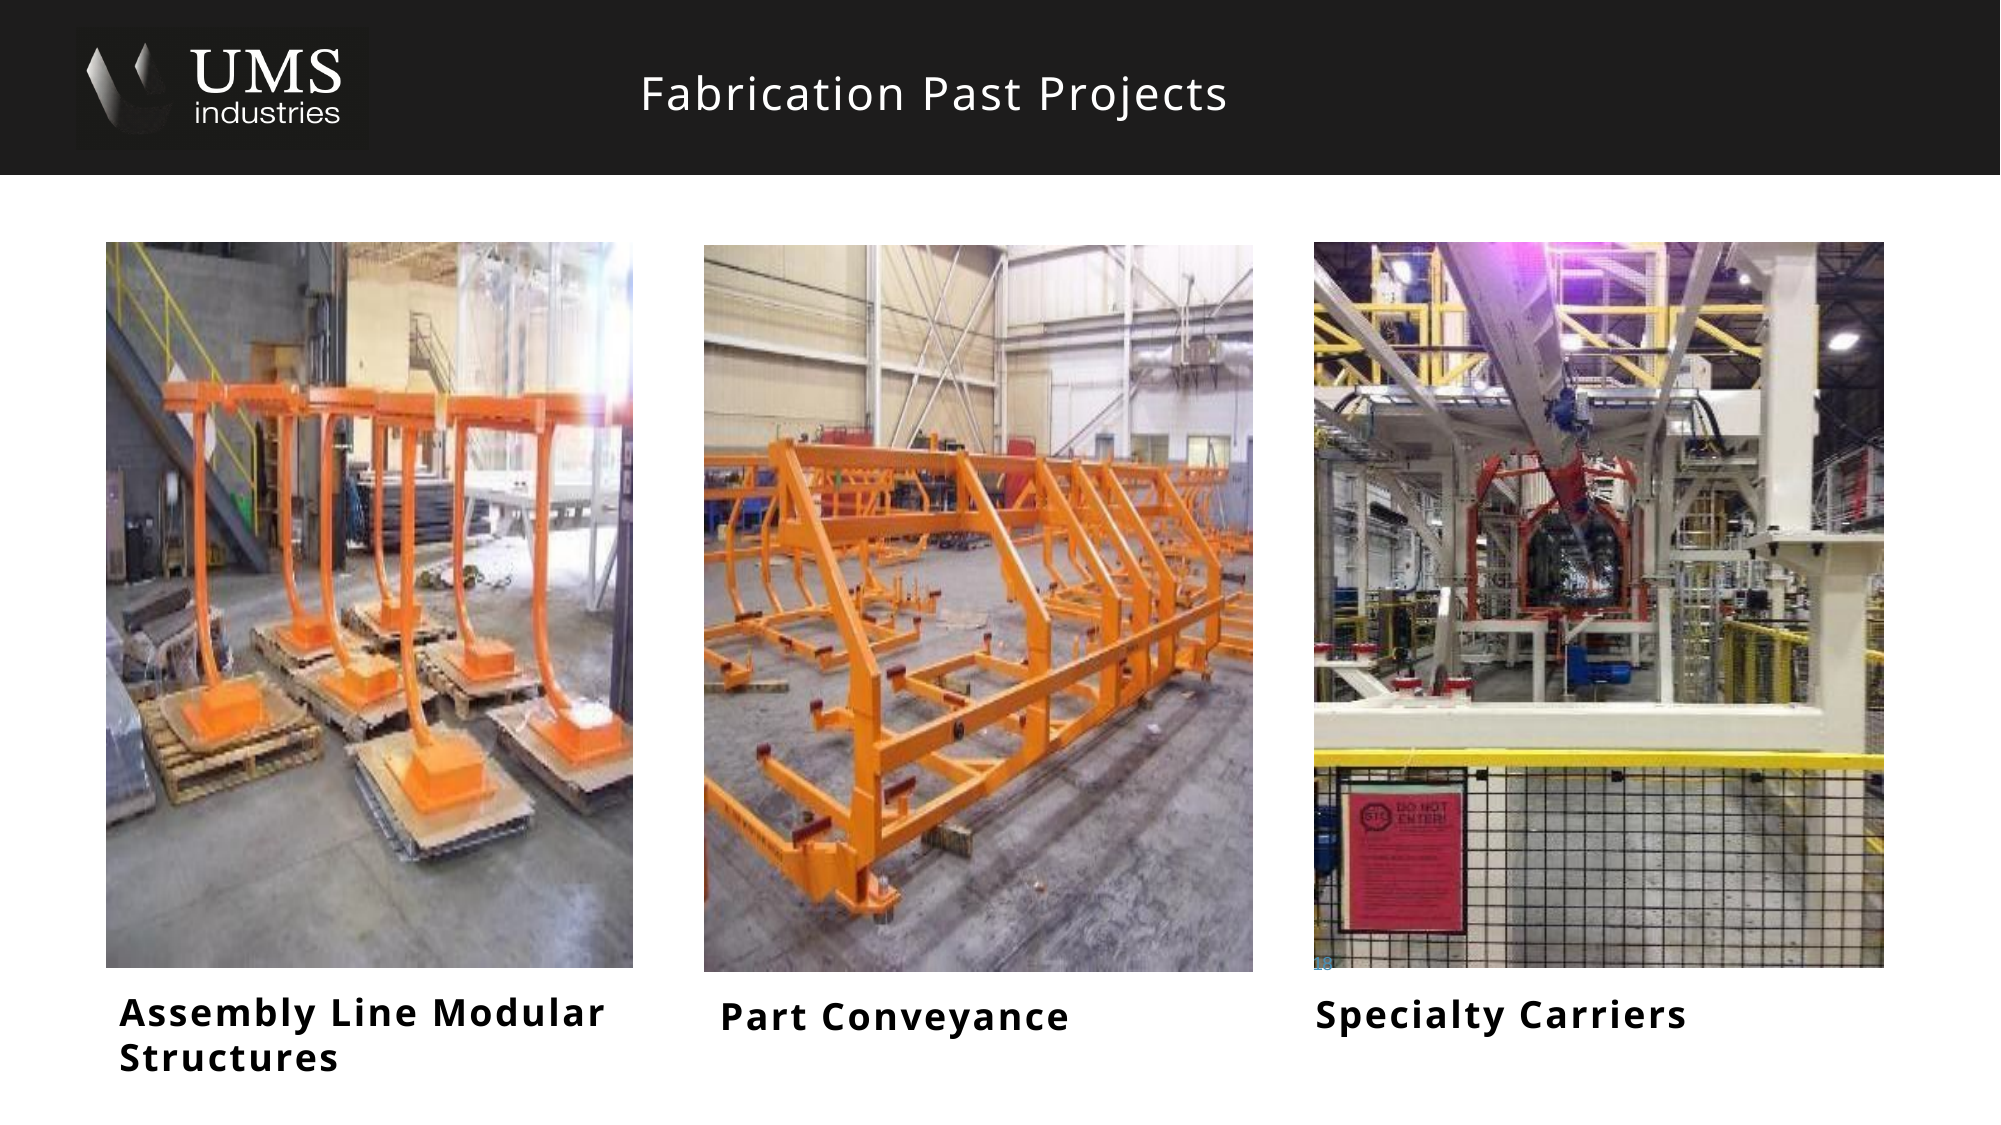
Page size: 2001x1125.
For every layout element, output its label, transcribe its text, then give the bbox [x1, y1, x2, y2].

picture [106, 242, 633, 968]
text_box [0, 0, 2000, 175]
text_box Specialty Carriers [1300, 983, 1980, 1044]
picture [704, 245, 1253, 972]
text_box Assembly Line Modular Structures [104, 981, 783, 1088]
text_box Part Conveyance [704, 985, 1384, 1047]
text_box 18 [1312, 239, 1886, 971]
picture [76, 27, 369, 150]
text_box Fabrication Past Projects [624, 57, 1924, 128]
